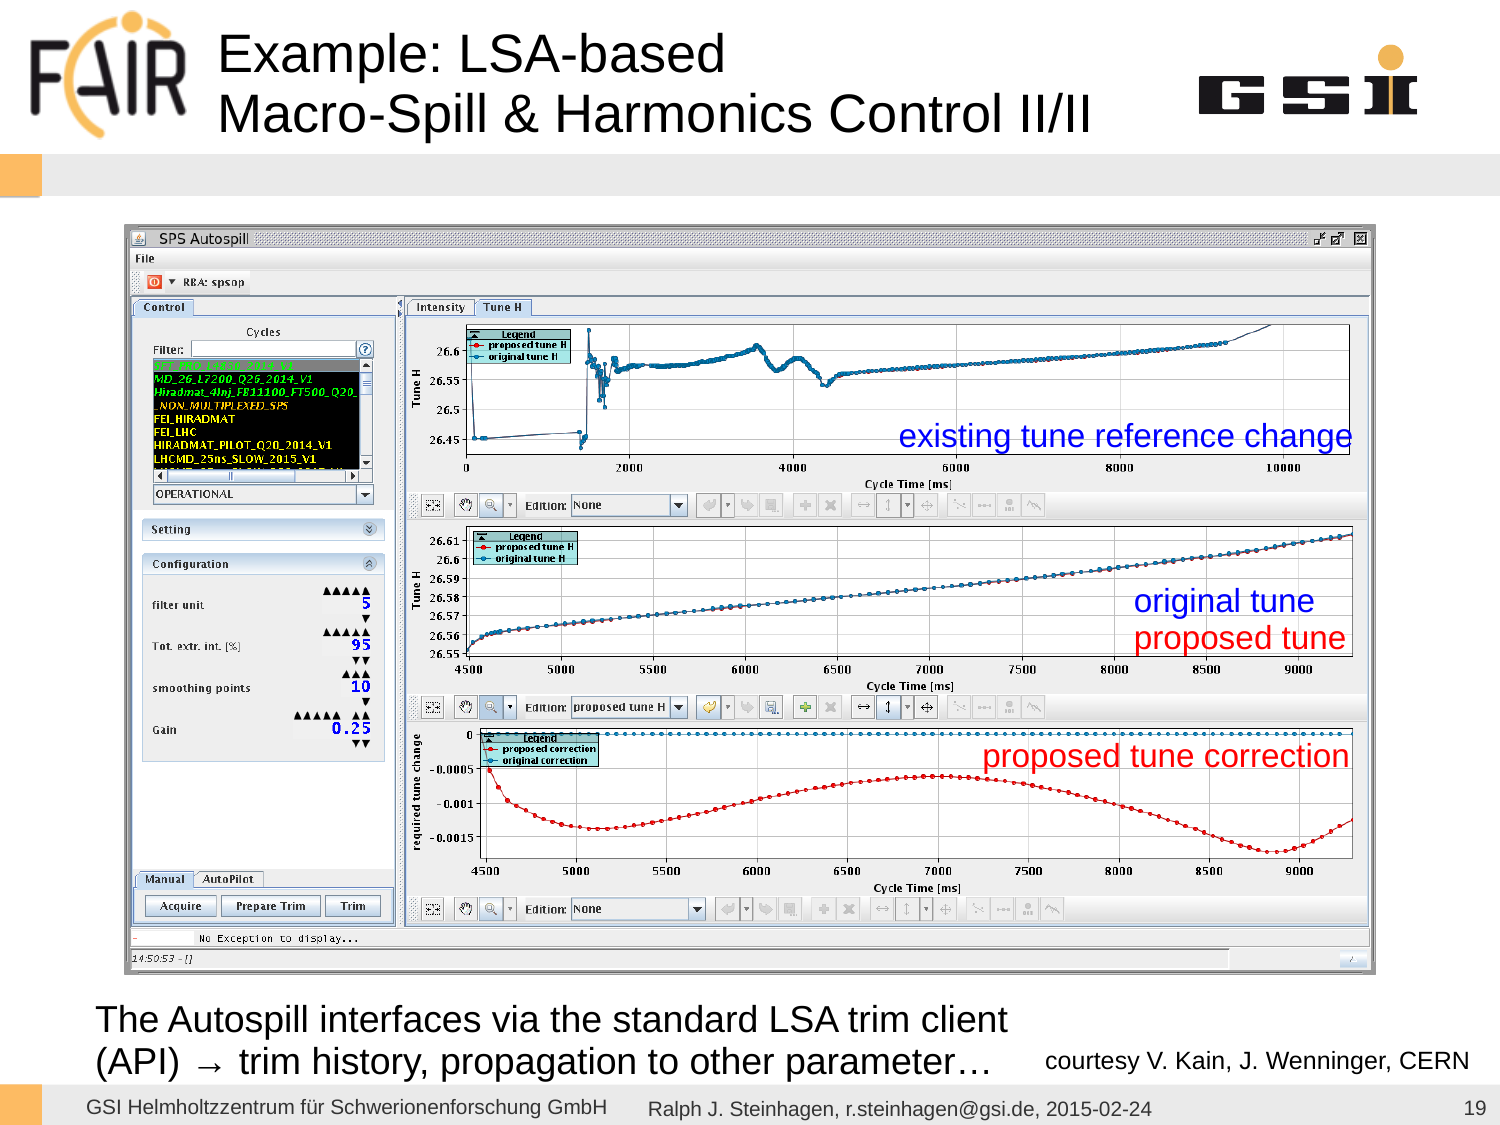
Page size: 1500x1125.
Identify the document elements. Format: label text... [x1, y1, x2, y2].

text_box existing tune reference change [898, 417, 1354, 455]
text_box proposed tune correction [982, 737, 1351, 775]
picture [1197, 42, 1419, 117]
text_box original tune proposed tune [1133, 582, 1349, 657]
picture [30, 9, 187, 141]
title Example: LSA-based Macro-Spill & Harmonics Control II/II [217, 20, 1180, 147]
picture [124, 224, 1376, 976]
text_box The Autospill interfaces via the standard LSA trim client (API) → trim history, propagation to other parameter… [80, 991, 1061, 1119]
text_box courtesy V. Kain, J. Wenninger, CERN [1030, 1039, 1494, 1111]
